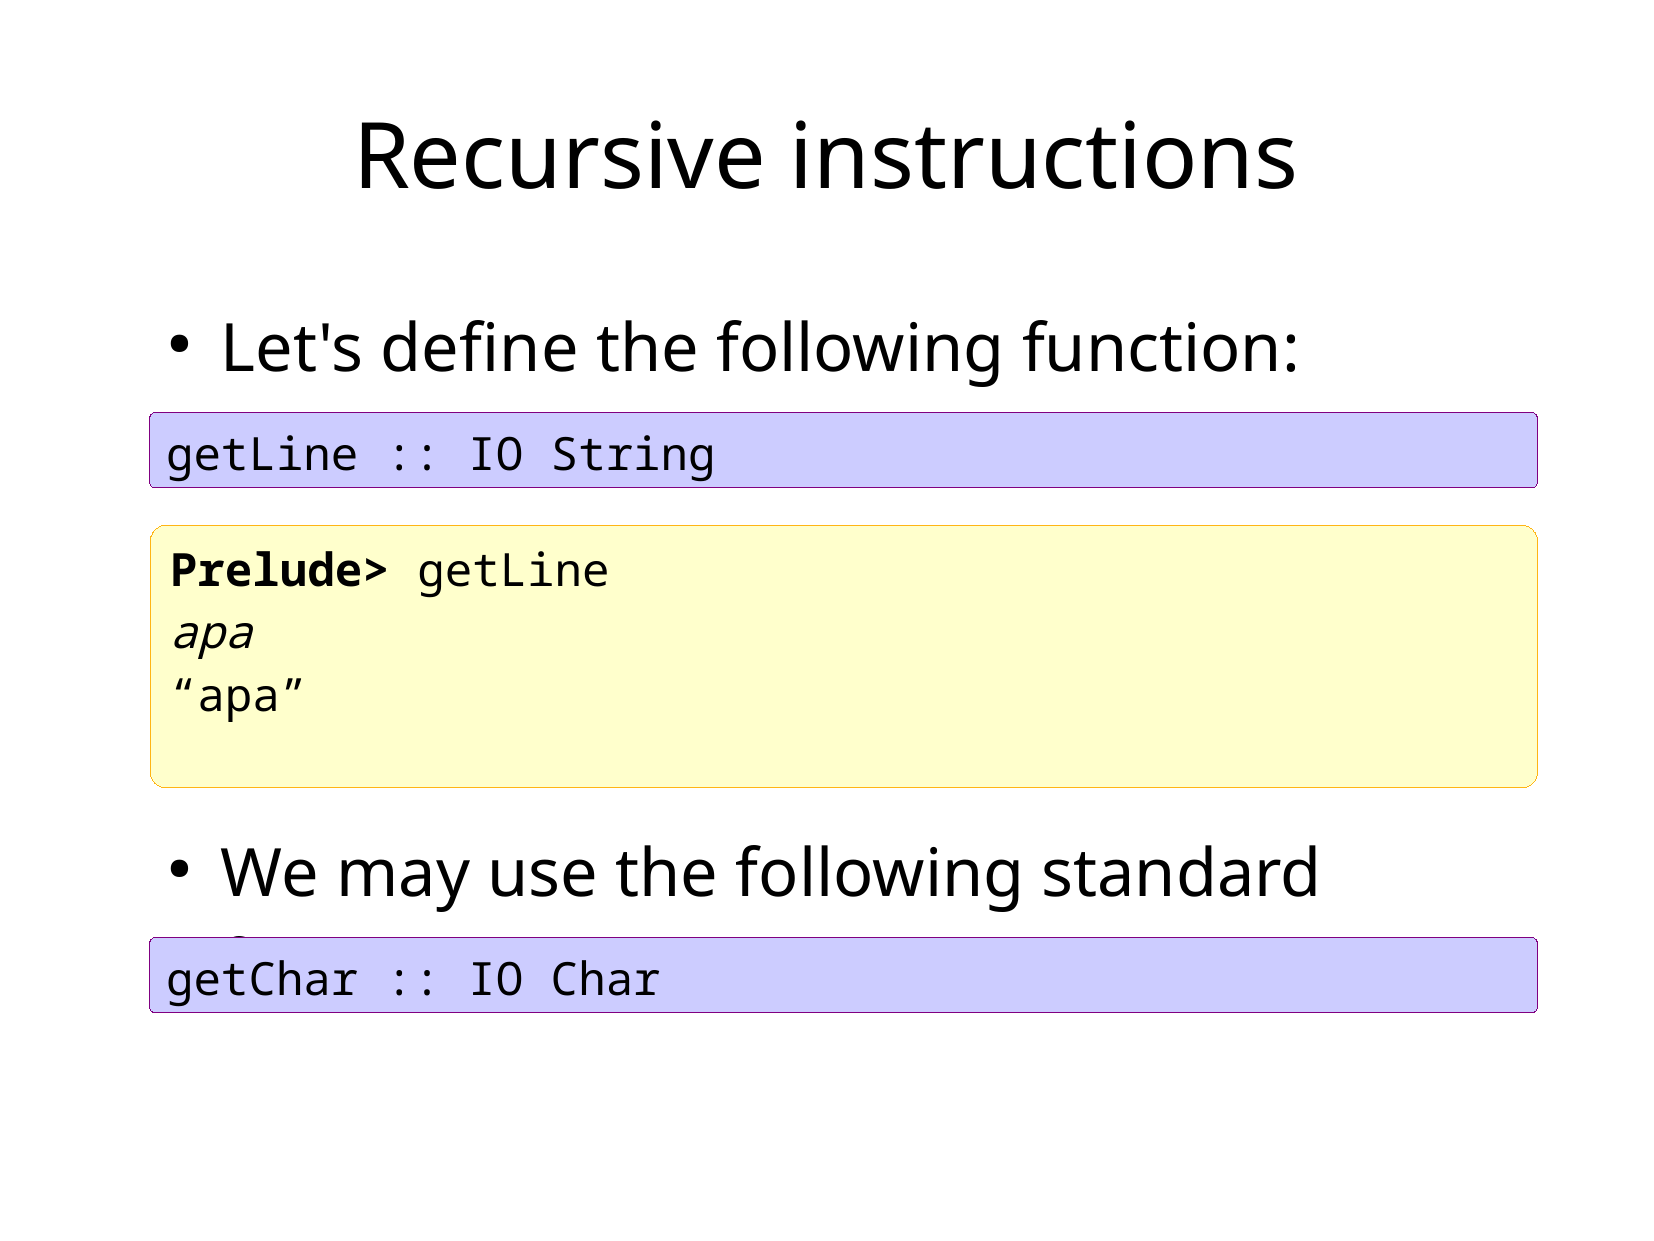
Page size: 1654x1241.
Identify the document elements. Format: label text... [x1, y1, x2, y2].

list We may use the following standard function: [150, 825, 1576, 1163]
list Let's define the following function: [150, 300, 1538, 413]
title Recursive instructions [82, 56, 1571, 250]
text_box getChar :: IO Char [149, 937, 1538, 1013]
text_box Prelude> getLine apa “apa” [150, 525, 1538, 788]
text_box getLine :: IO String [149, 413, 1538, 488]
